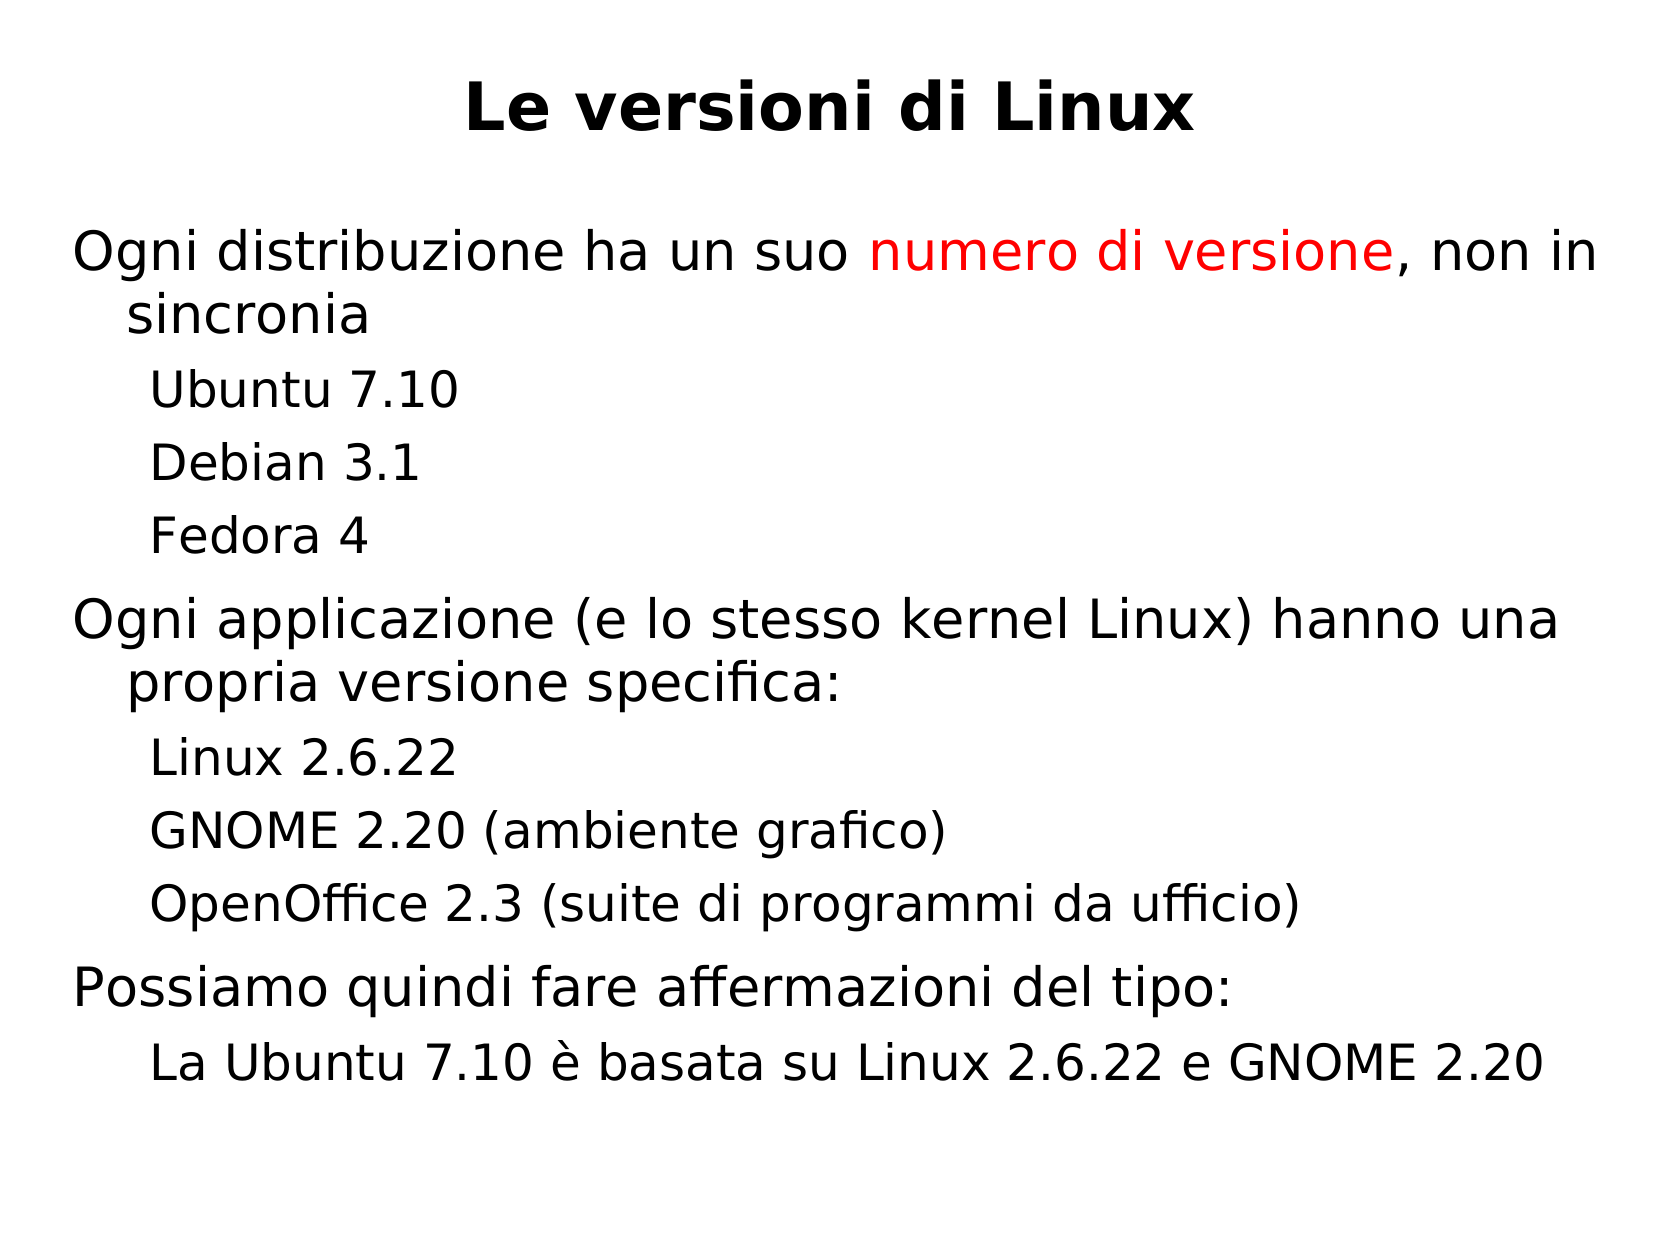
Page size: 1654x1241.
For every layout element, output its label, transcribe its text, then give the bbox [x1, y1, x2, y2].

title Le versioni di Linux [52, 42, 1608, 173]
list Ogni distribuzione ha un suo numero di versione, non in sincronia Ubuntu 7.10 Debian 3.1 Fedora 4 Ogni applicazione (e lo stesso kernel Linux) hanno una propria versione specifica: Linux 2.6.22 GNOME 2.20 (ambiente grafico) OpenOffice 2.3 (suite di programmi da ufficio) Possiamo quindi fare affermazioni del tipo: La Ubuntu 7.10 è basata su Linux 2.6.22 e GNOME 2.20 [55, 219, 1605, 1179]
